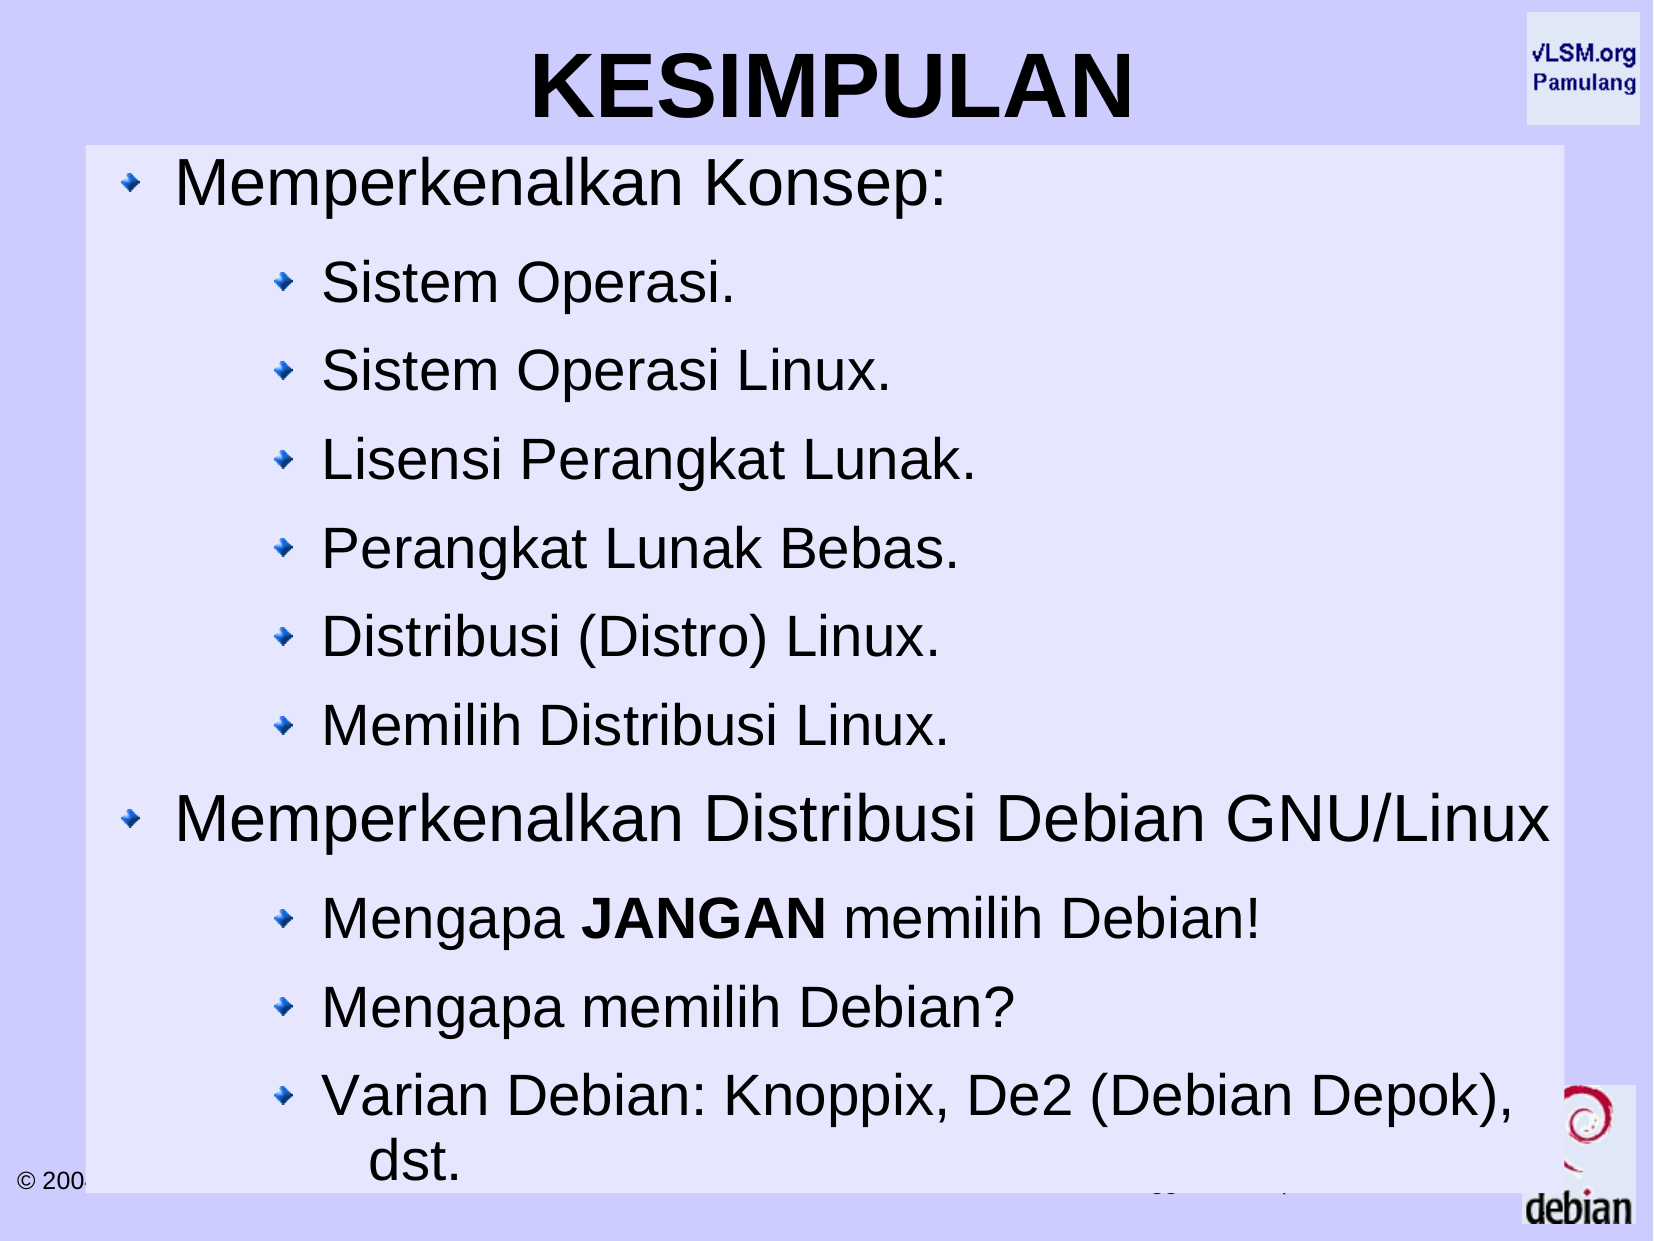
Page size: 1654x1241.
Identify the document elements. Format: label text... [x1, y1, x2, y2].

title KESIMPULAN [40, 31, 1625, 142]
picture [1522, 1085, 1636, 1224]
picture [1527, 12, 1640, 125]
list Memperkenalkan Konsep: Sistem Operasi. Sistem Operasi Linux. Lisensi Perangkat Lunak. Perangkat Lunak Bebas. Distribusi (Distro) Linux. Memilih Distribusi Linux. Memperkenalkan Distribusi Debian GNU/Linux Mengapa JANGAN memilih Debian! Mengapa memilih Debian? Varian Debian: Knoppix, De2 (Debian Depok), dst. [85, 145, 1565, 1129]
